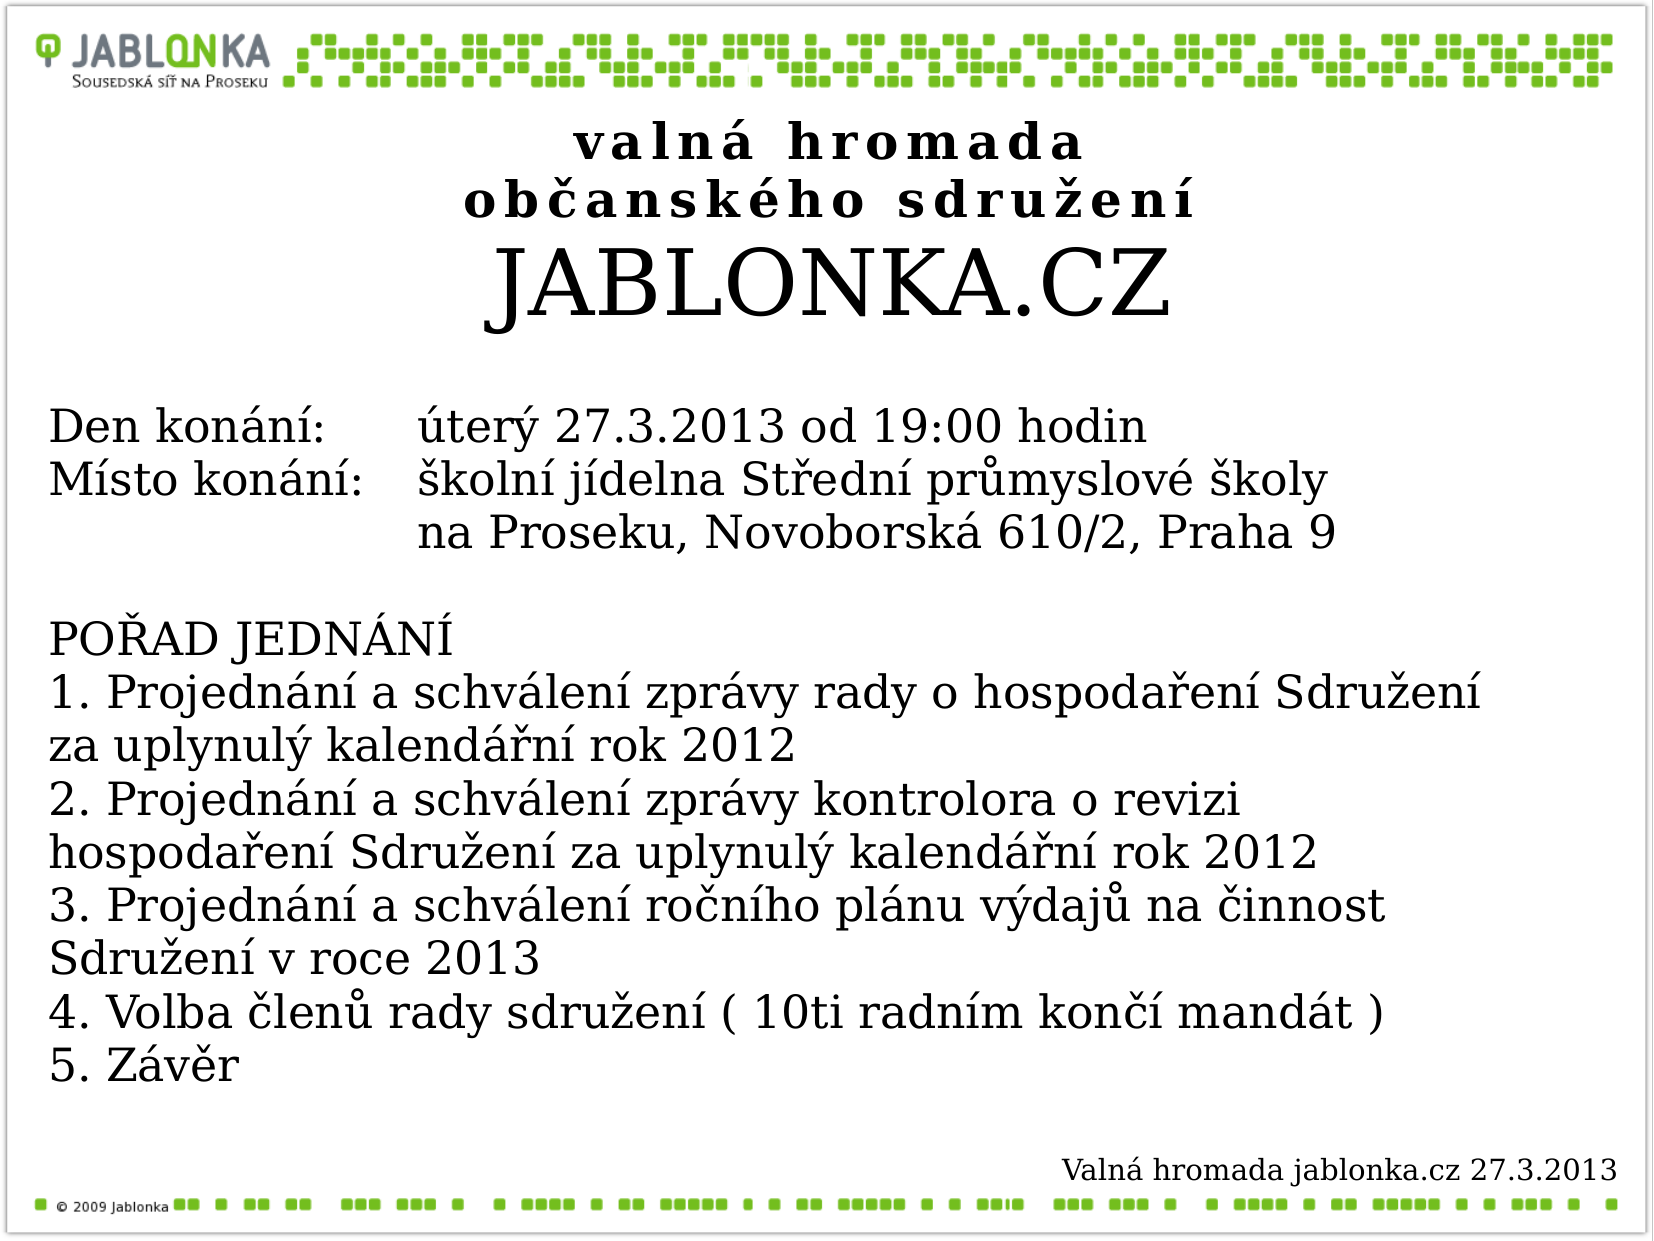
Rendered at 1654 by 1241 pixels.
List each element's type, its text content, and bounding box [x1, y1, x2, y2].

title Den konání: úterý 27.3.2013 od 19:00 hodin Místo konání: školní jídelna Střední průmyslové školy na Proseku, Novoborská 610/2, Praha 9 POŘAD JEDNÁNÍ 1. Projednání a schválení zprávy rady o hospodaření Sdružení za uplynulý kalendářní rok 2012 2. Projednání a schválení zprávy kontrolora o revizi hospodaření Sdružení za uplynulý kalendářní rok 2012 3. Projednání a schválení ročního plánu výdajů na činnost Sdružení v roce 2013 4. Volba členů rady sdružení ( 10ti radním končí mandát ) 5. Závěr [48, 369, 1537, 1123]
subtitle Valná hromada jablonka.cz 27.3.2013 [130, 1151, 1619, 1190]
title valná hromada občanského sdružení JABLONKA.CZ [88, 94, 1577, 355]
picture [0, 0, 1654, 1241]
